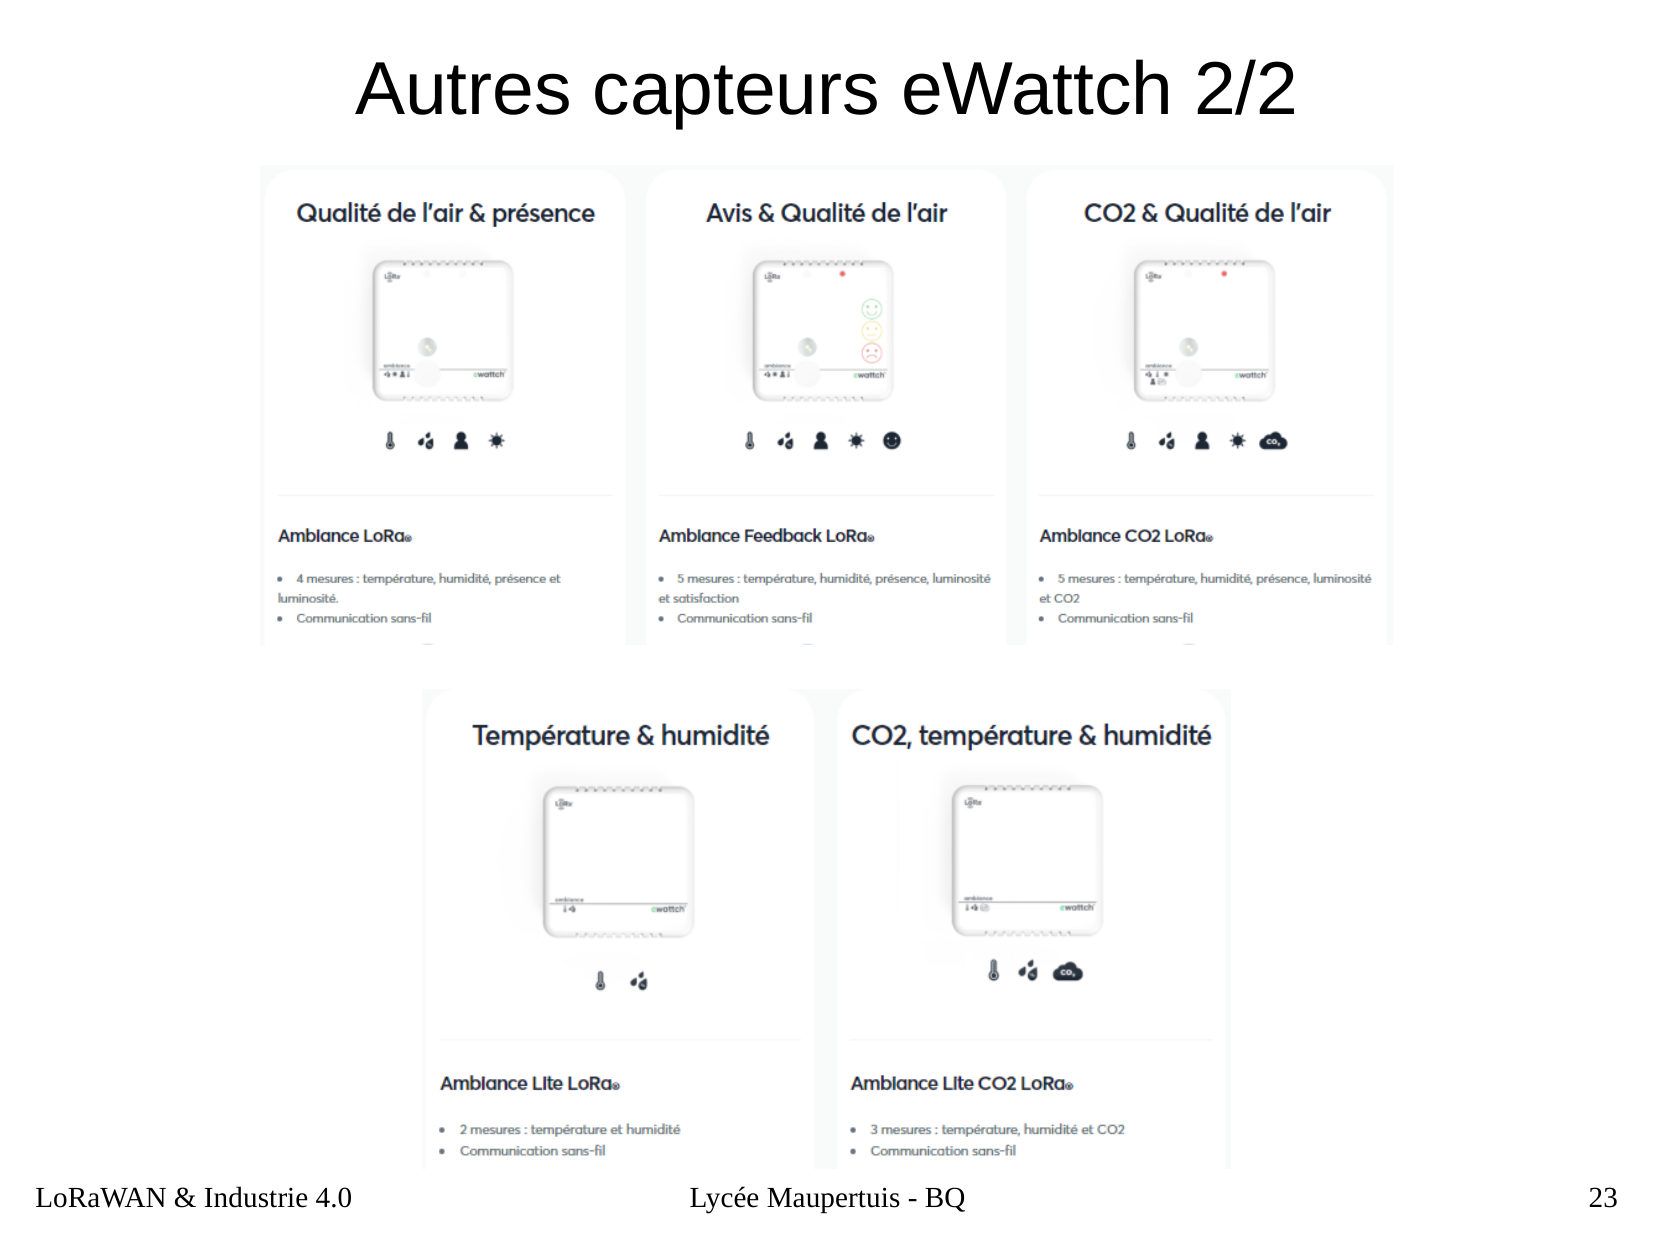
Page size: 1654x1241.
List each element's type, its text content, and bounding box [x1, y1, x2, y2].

title Autres capteurs eWattch 2/2 [35, 35, 1619, 142]
picture [422, 689, 1231, 1169]
picture [260, 165, 1393, 645]
